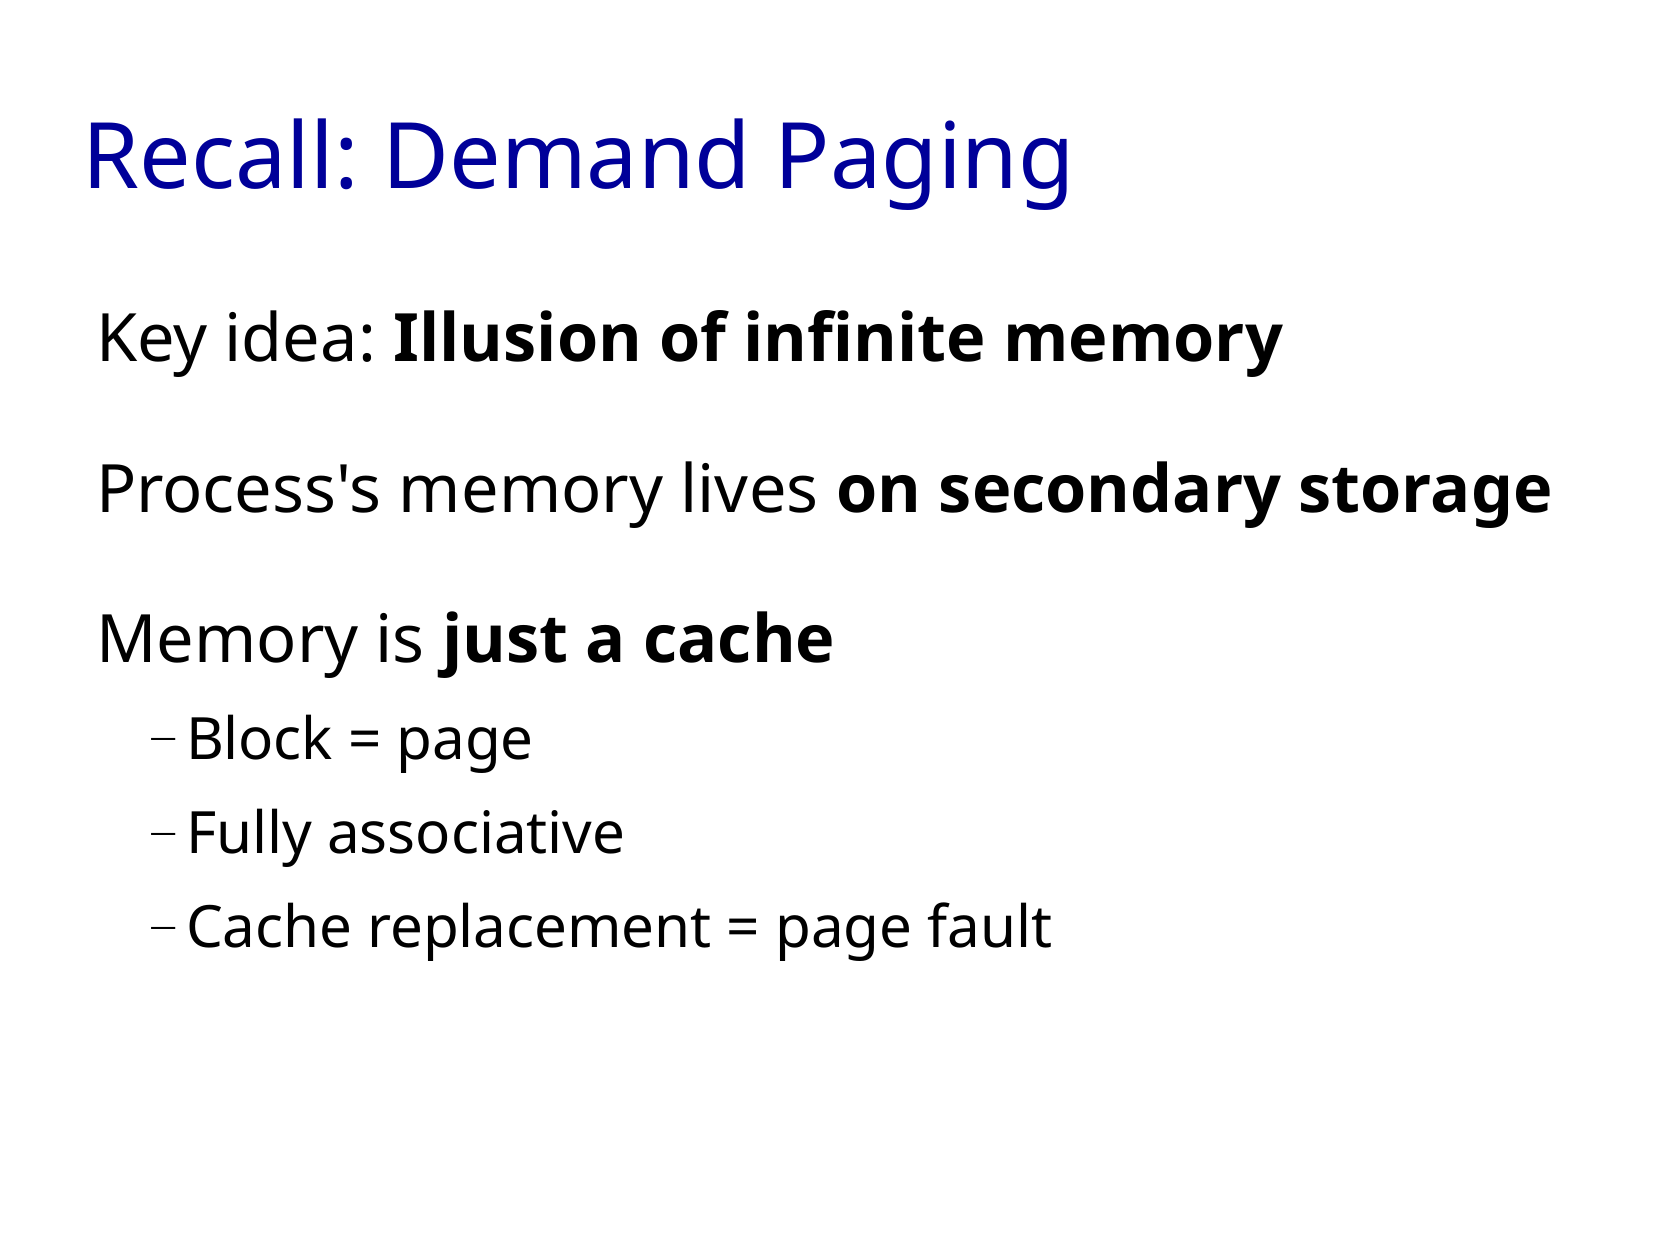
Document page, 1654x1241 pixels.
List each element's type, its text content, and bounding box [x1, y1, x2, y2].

title Recall: Demand Paging [82, 49, 1571, 257]
list Key idea: Illusion of infinite memory Process's memory lives on secondary storage Memory is just a cache Block = page Fully associative Cache replacement = page fault [60, 290, 1571, 1096]
